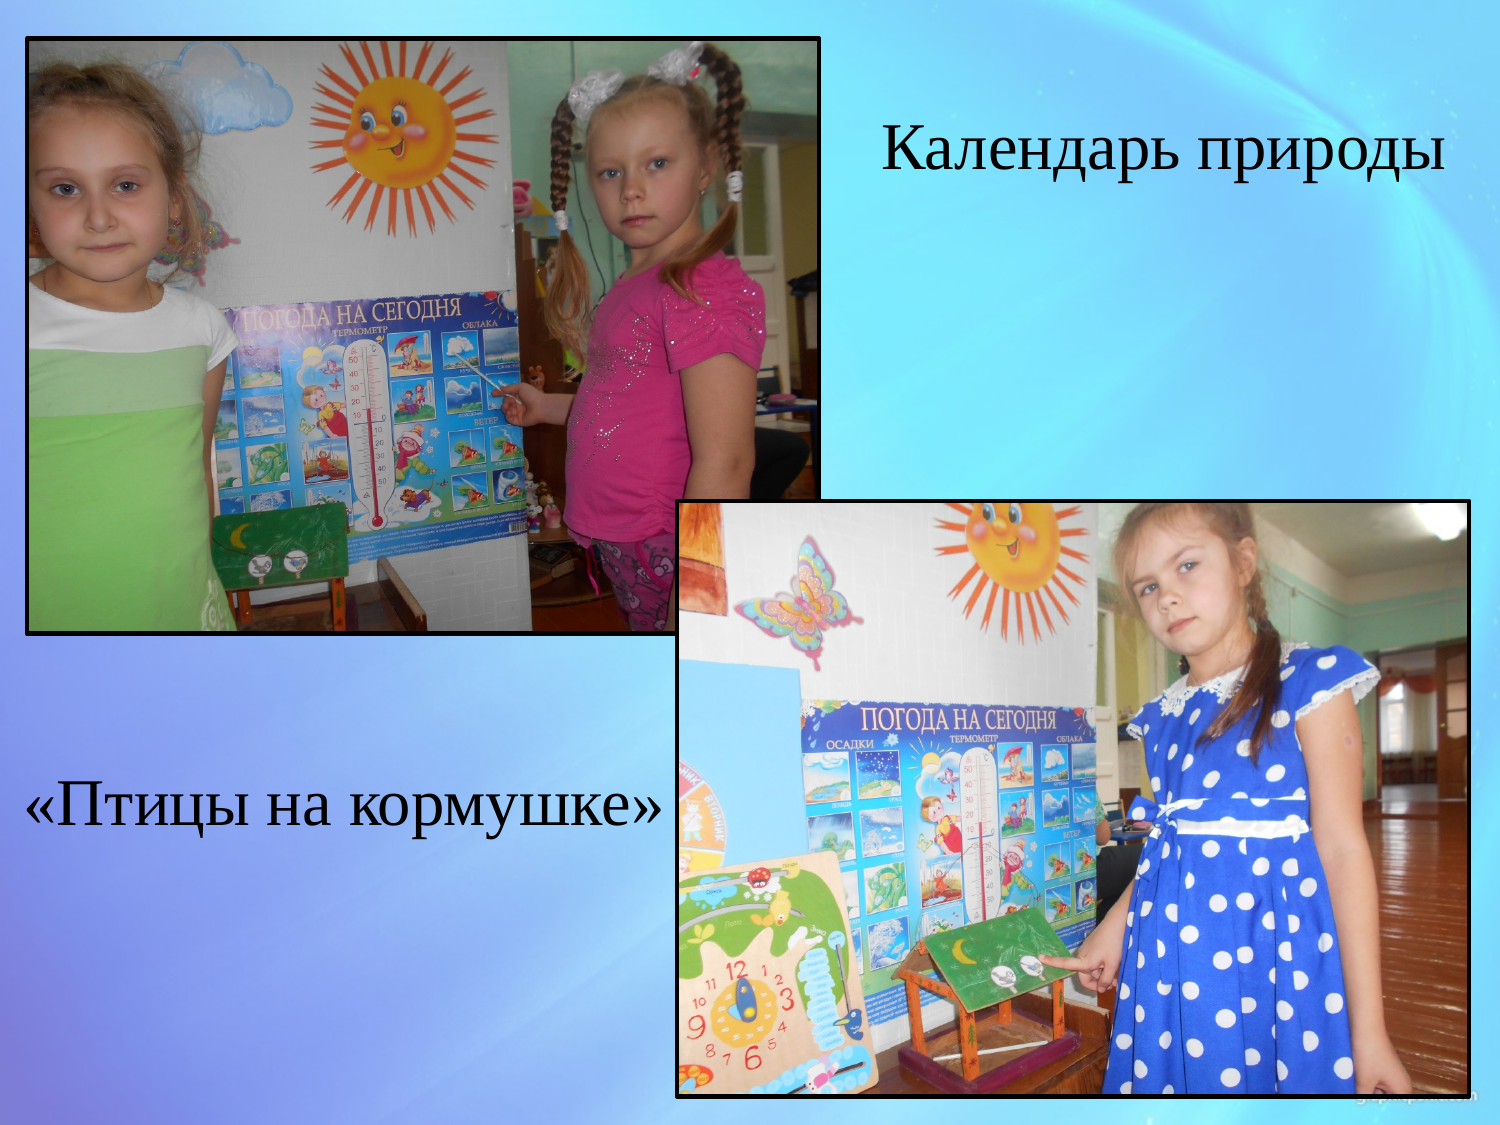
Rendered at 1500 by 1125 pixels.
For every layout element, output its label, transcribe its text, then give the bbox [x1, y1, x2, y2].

text_box Календарь природы [865, 95, 1467, 192]
picture [29, 40, 817, 632]
picture [679, 503, 1467, 1094]
text_box «Птицы на кормушке» [8, 750, 680, 847]
